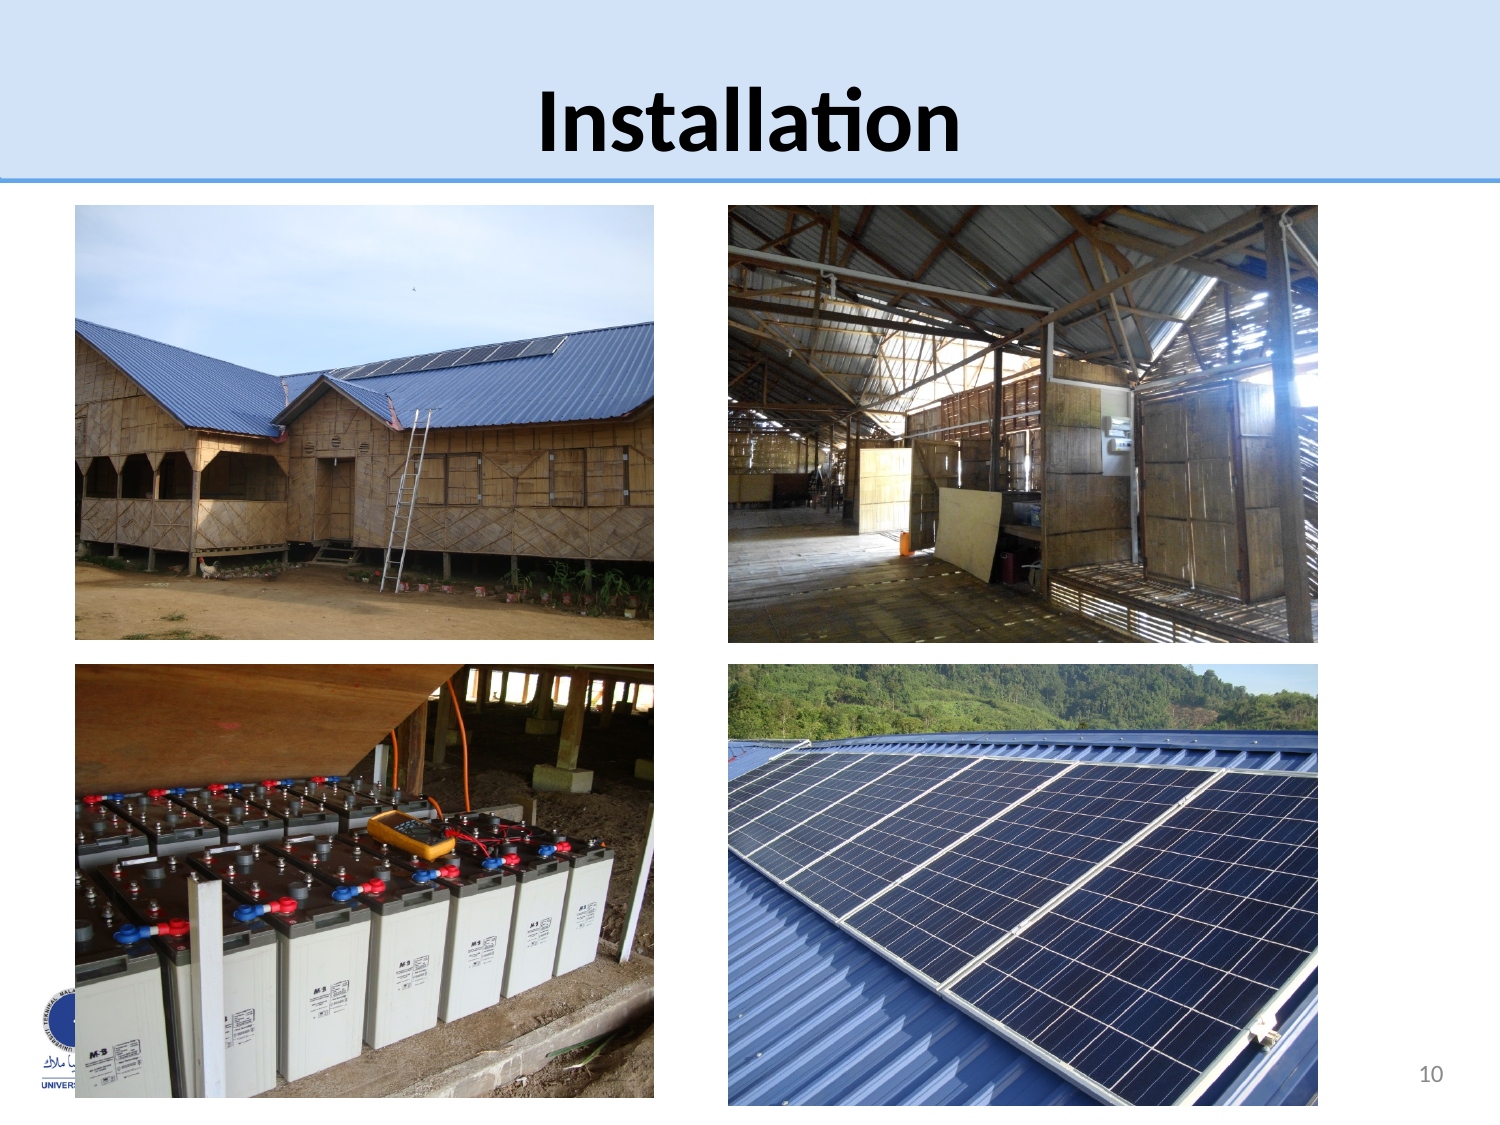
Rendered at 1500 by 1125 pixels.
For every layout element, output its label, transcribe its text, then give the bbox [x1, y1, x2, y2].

title Installation [75, 45, 1425, 185]
picture [728, 205, 1318, 643]
picture [34, 664, 654, 1098]
picture [0, 0, 1500, 183]
picture [728, 664, 1318, 1106]
slide_number <編號> [1318, 1042, 1459, 1103]
picture [75, 205, 654, 640]
